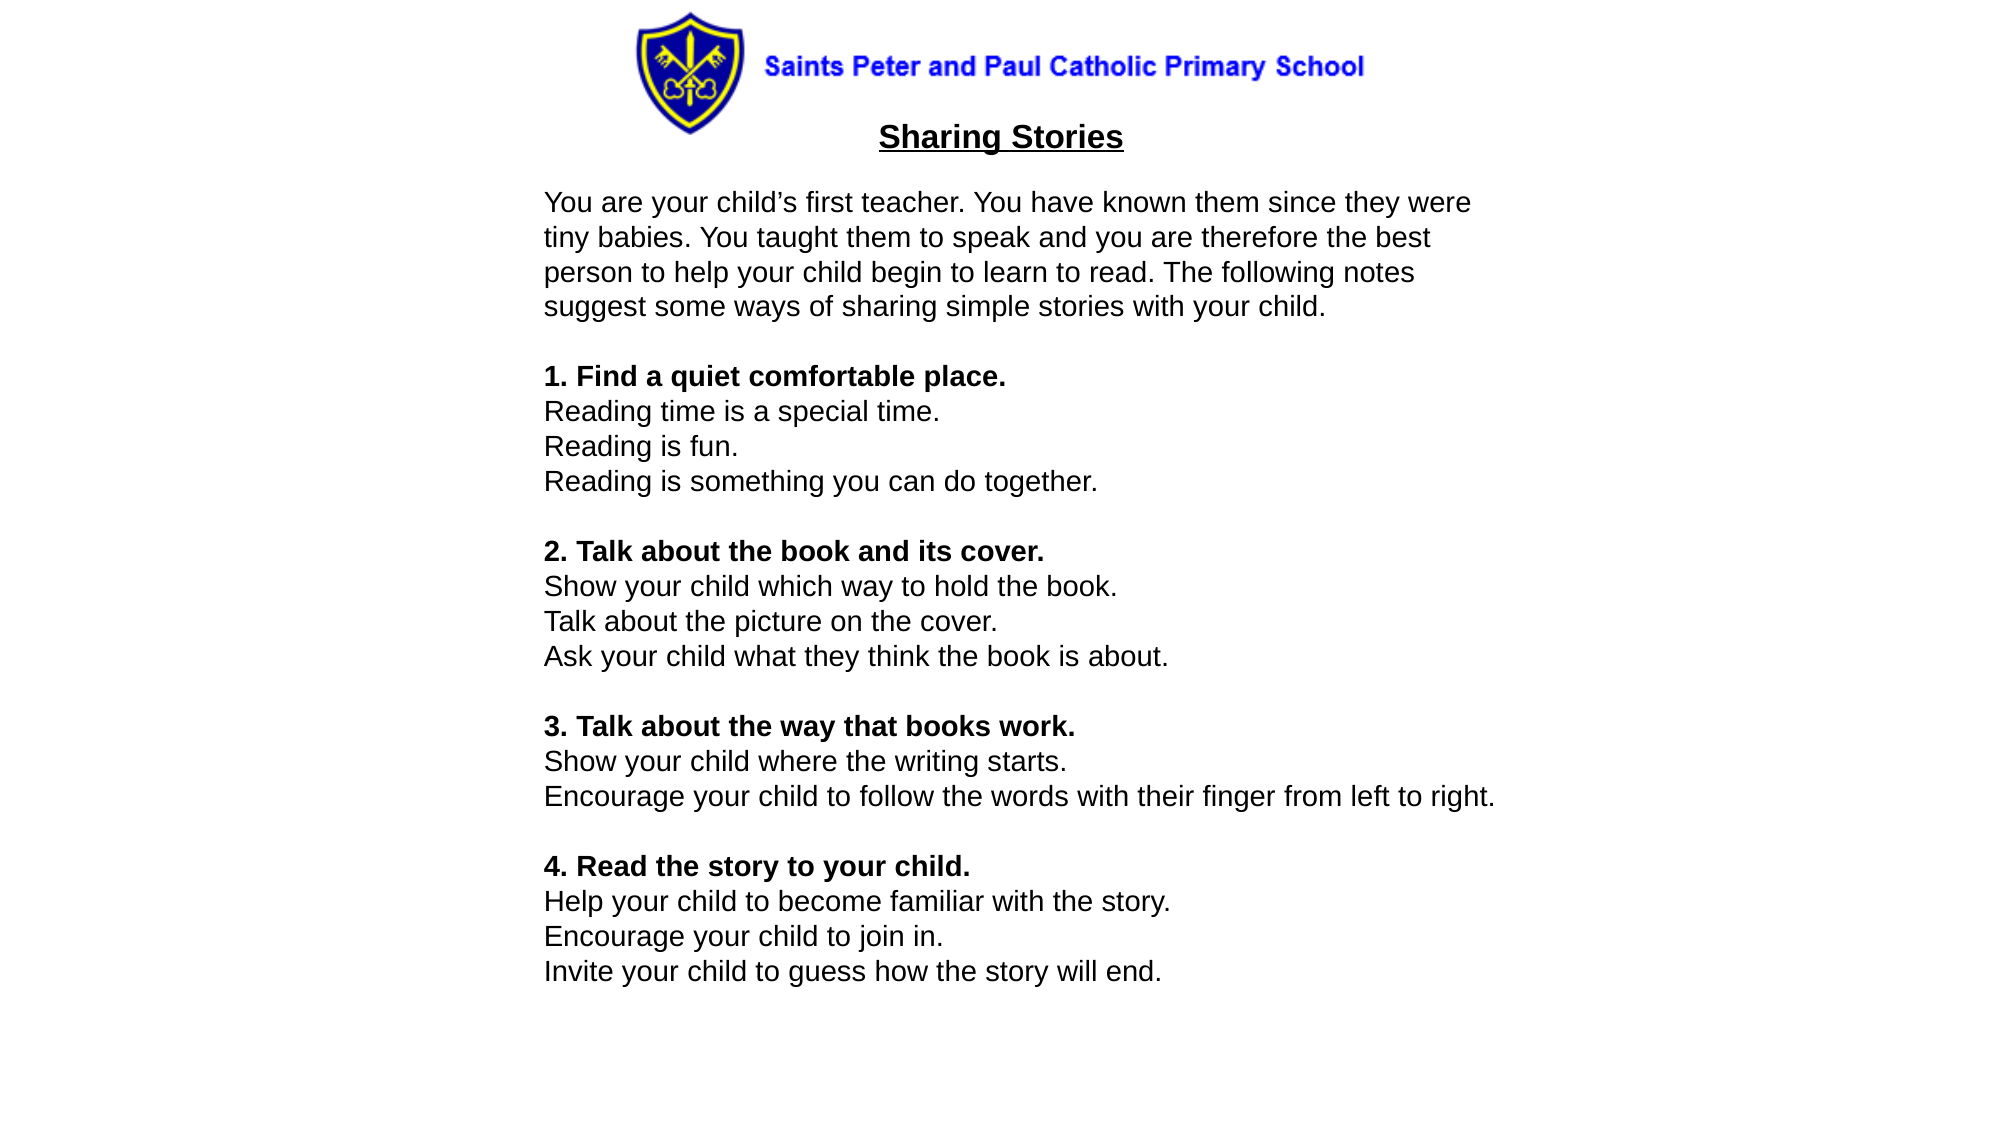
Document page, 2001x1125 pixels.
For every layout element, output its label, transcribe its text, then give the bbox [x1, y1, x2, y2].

text_box You are your child’s first teacher. You have known them since they were tiny babies. You taught them to speak and you are therefore the best person to help your child begin to learn to read. The following notes suggest some ways of sharing simple stories with your child. 1. Find a quiet comfortable place. Reading time is a special time. Reading is fun. Reading is something you can do together. 2. Talk about the book and its cover. Show your child which way to hold the book. Talk about the picture on the cover. Ask your child what they think the book is about. 3. Talk about the way that books work. Show your child where the writing starts. Encourage your child to follow the words with their finger from left to right. 4. Read the story to your child. Help your child to become familiar with the story. Encourage your child to join in. Invite your child to guess how the story will end. [529, 175, 1513, 1025]
picture [629, 0, 1374, 136]
text_box Sharing Stories [863, 108, 1139, 163]
